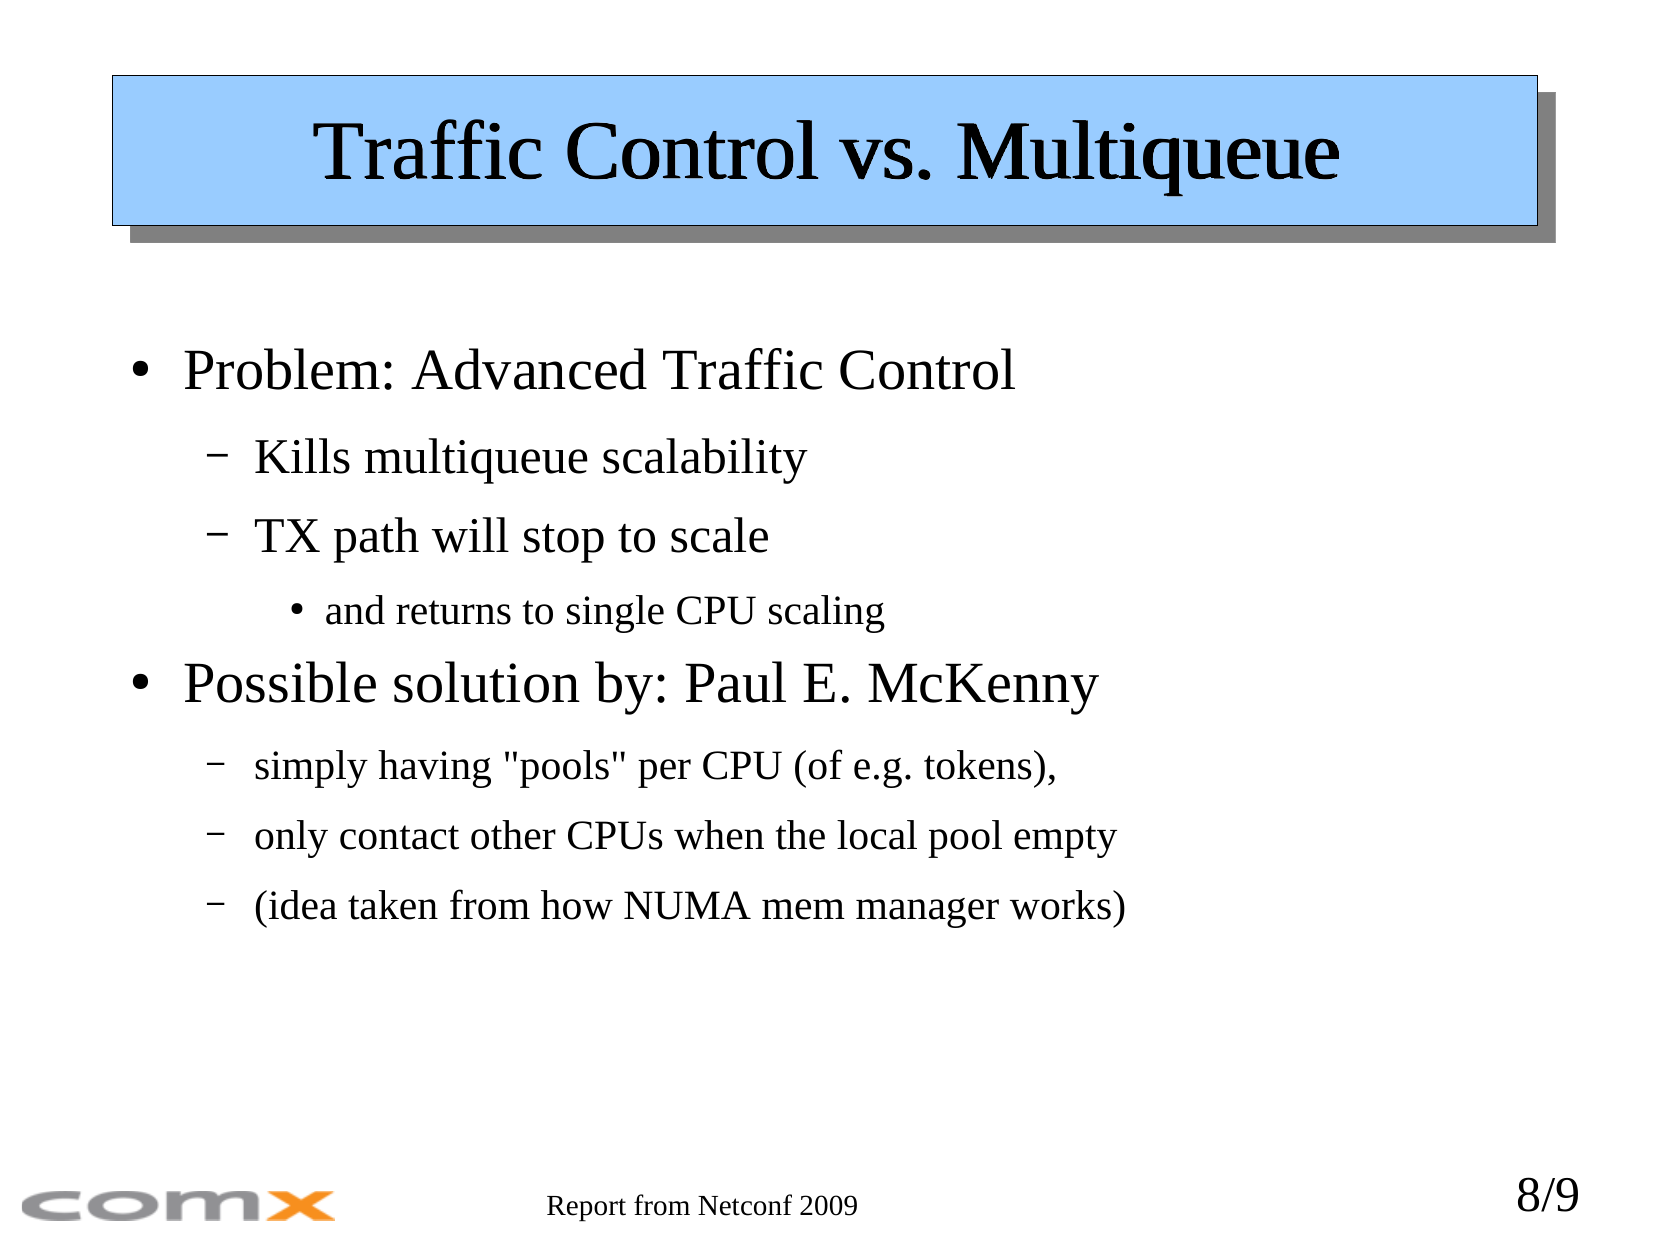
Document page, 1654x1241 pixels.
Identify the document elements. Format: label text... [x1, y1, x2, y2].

title Traffic Control vs. Multiqueue [116, 75, 1538, 226]
list Problem: Advanced Traffic Control Kills multiqueue scalability TX path will stop to scale and returns to single CPU scaling Possible solution by: Paul E. McKenny simply having "pools" per CPU (of e.g. tokens), only contact other CPUs when the local pool empty (idea taken from how NUMA mem manager works) [112, 337, 1538, 1096]
picture [21, 1191, 335, 1221]
